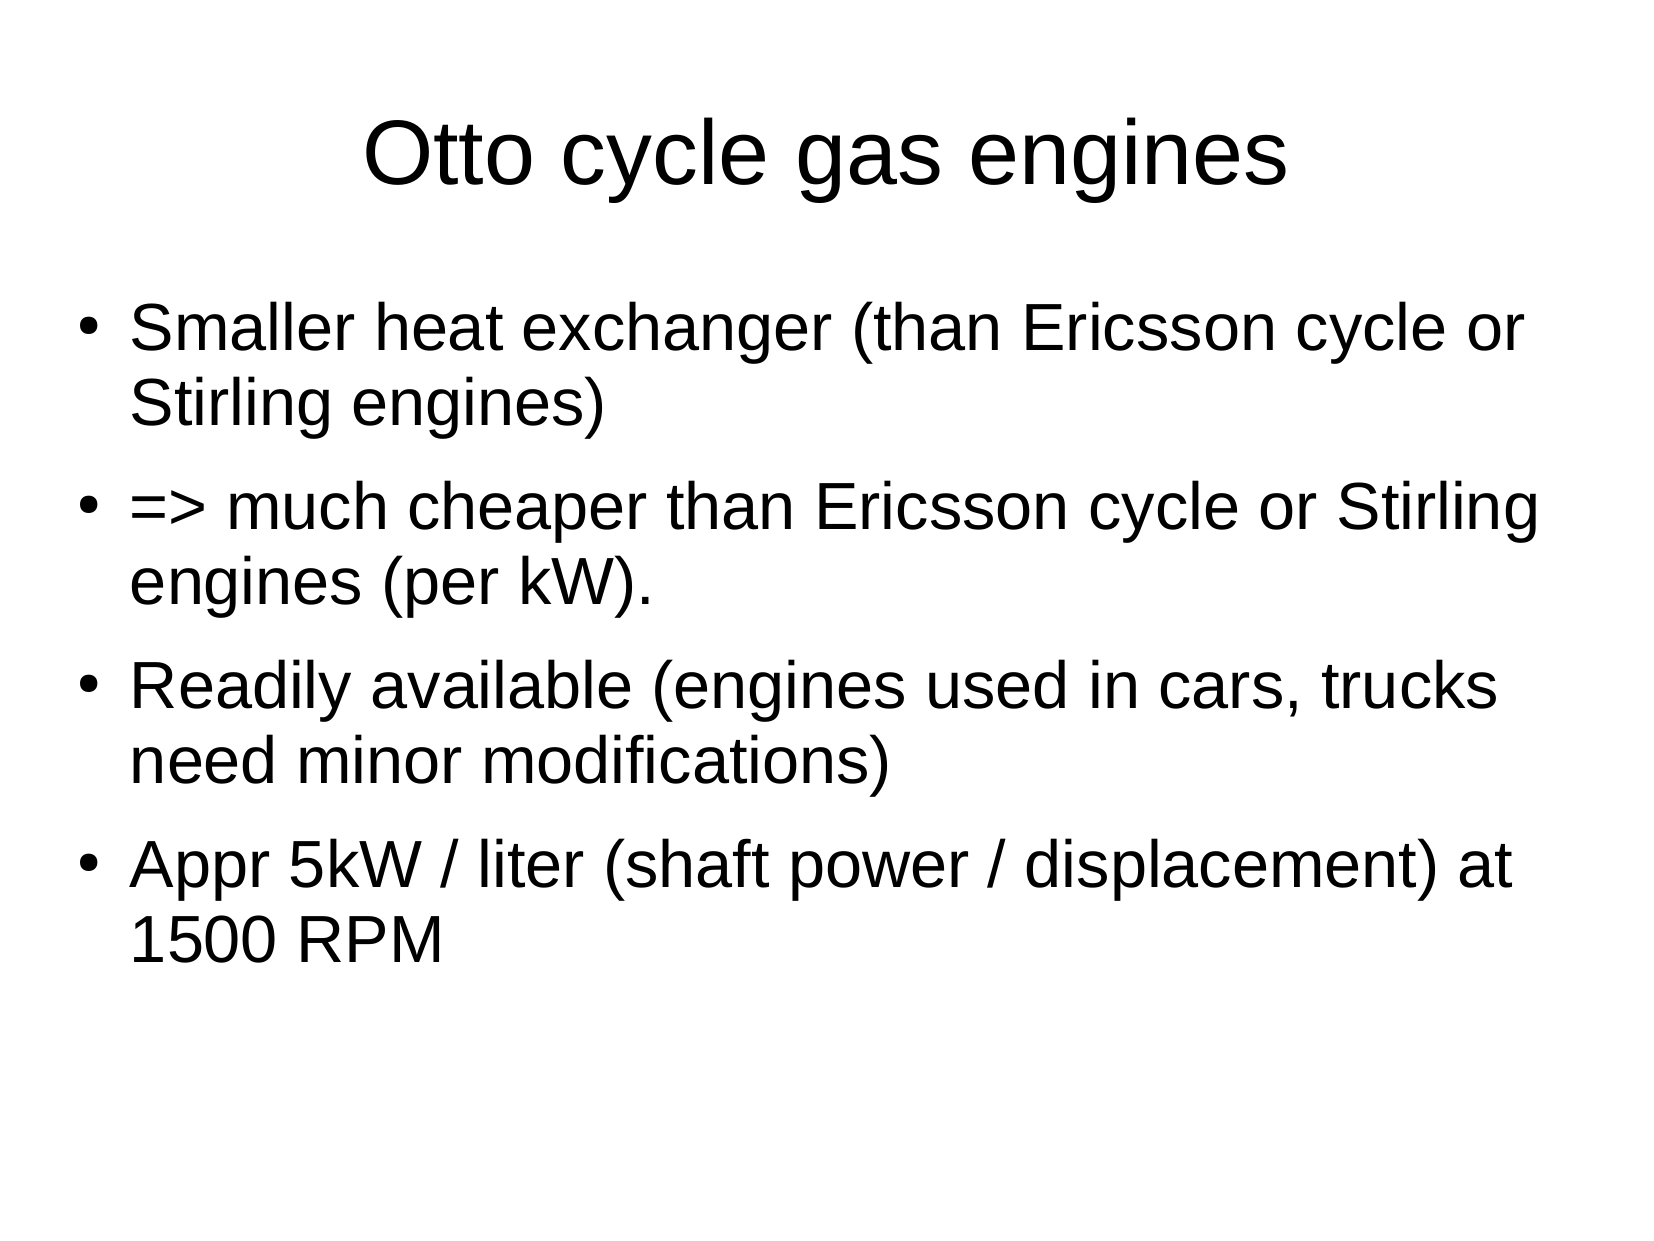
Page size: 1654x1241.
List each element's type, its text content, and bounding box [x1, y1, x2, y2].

title Otto cycle gas engines [82, 56, 1571, 250]
list Smaller heat exchanger (than Ericsson cycle or Stirling engines) => much cheaper than Ericsson cycle or Stirling engines (per kW). Readily available (engines used in cars, trucks need minor modifications) Appr 5kW / liter (shaft power / displacement) at 1500 RPM [59, 290, 1572, 1109]
